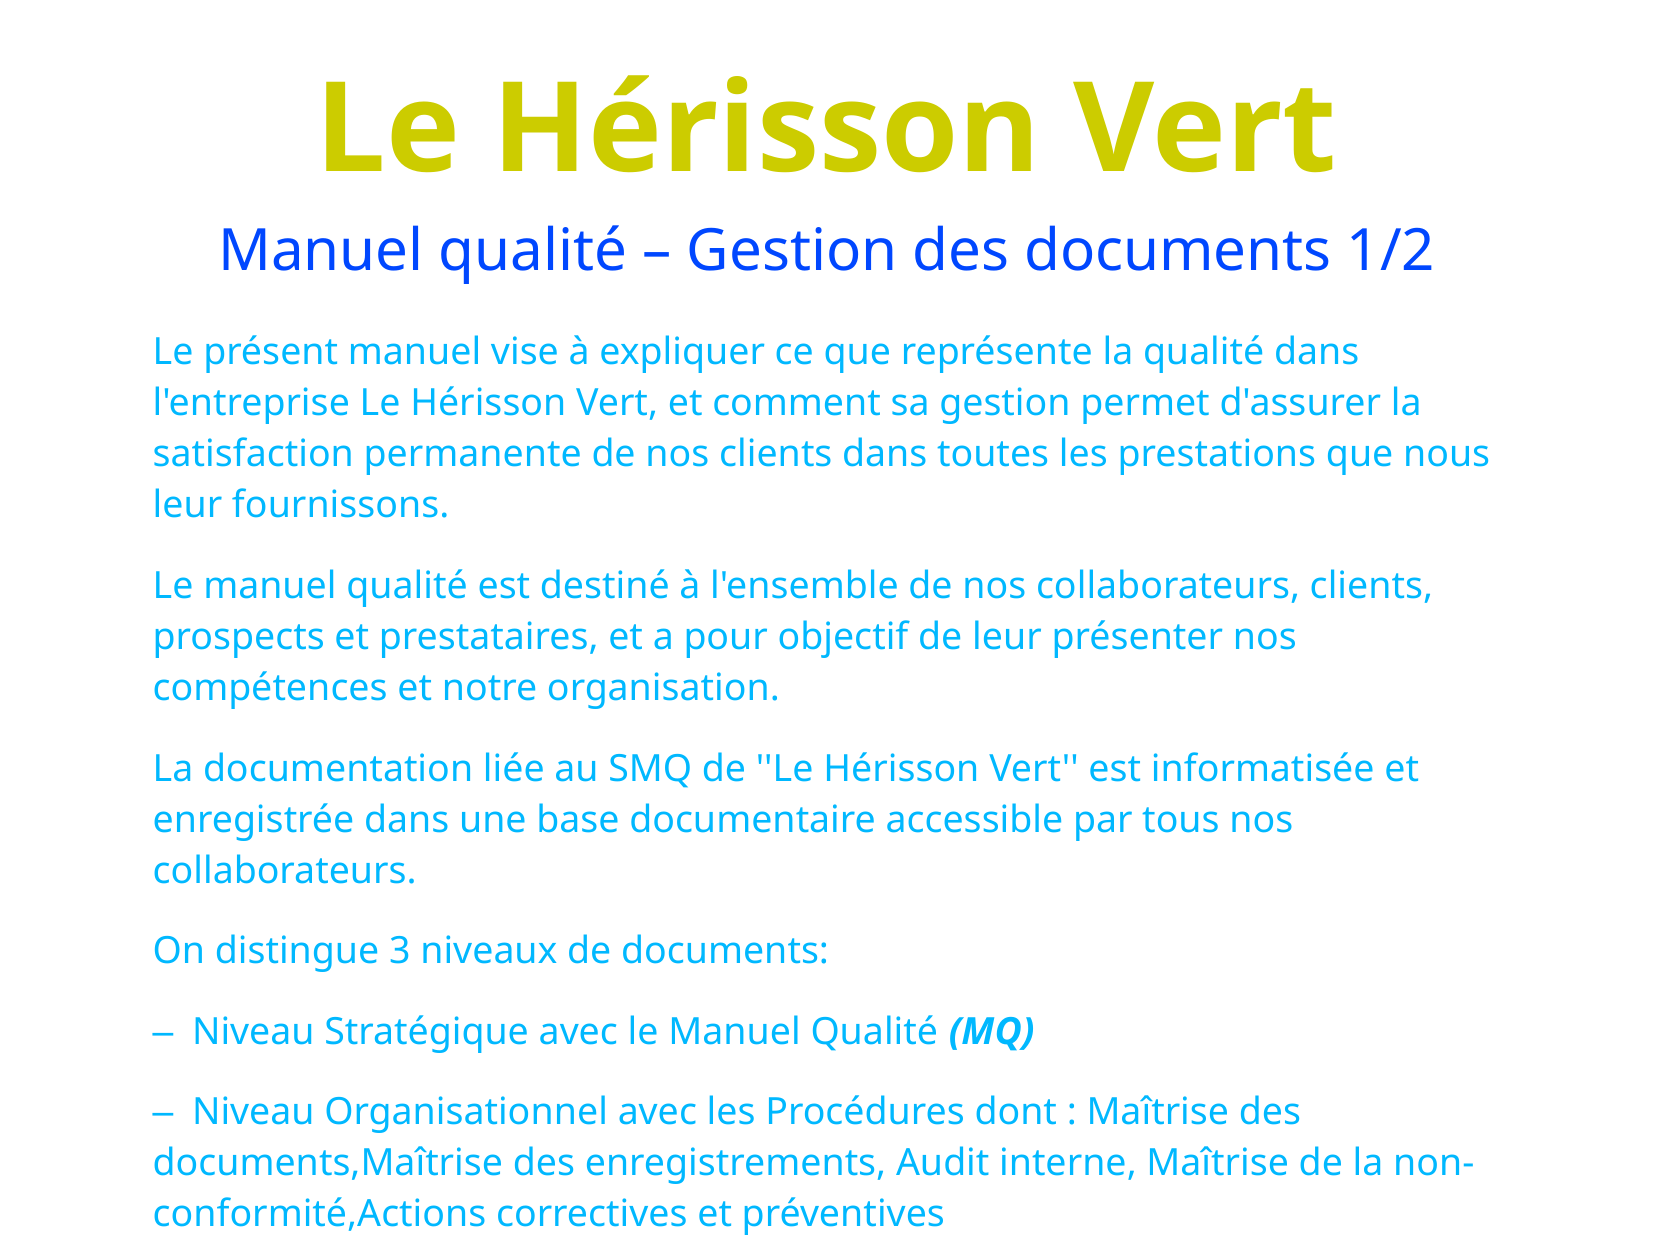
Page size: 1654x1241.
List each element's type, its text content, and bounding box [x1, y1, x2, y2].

list Le présent manuel vise à expliquer ce que représente la qualité dans l'entreprise Le Hérisson Vert, et comment sa gestion permet d'assurer la satisfaction permanente de nos clients dans toutes les prestations que nous leur fournissons. Le manuel qualité est destiné à l'ensemble de nos collaborateurs, clients, prospects et prestataires, et a pour objectif de leur présenter nos compétences et notre organisation. La documentation liée au SMQ de ''Le Hérisson Vert'' est informatisée et enregistrée dans une base documentaire accessible par tous nos collaborateurs. On distingue 3 niveaux de documents: – Niveau Stratégique avec le Manuel Qualité (MQ) – Niveau Organisationnel avec les Procédures dont : Maîtrise des documents,Maîtrise des enregistrements, Audit interne, Maîtrise de la non-conformité,Actions correctives et préventives – Niveau Opérationnel avec les Imprimés (IMP) et les Instructions de travail (IT) La mise à jour de ces documents est sous la responsabilité de la direction. [152, 324, 1534, 1241]
title Le Hérisson Vert Manuel qualité – Gestion des documents 1/2 [29, 58, 1625, 266]
